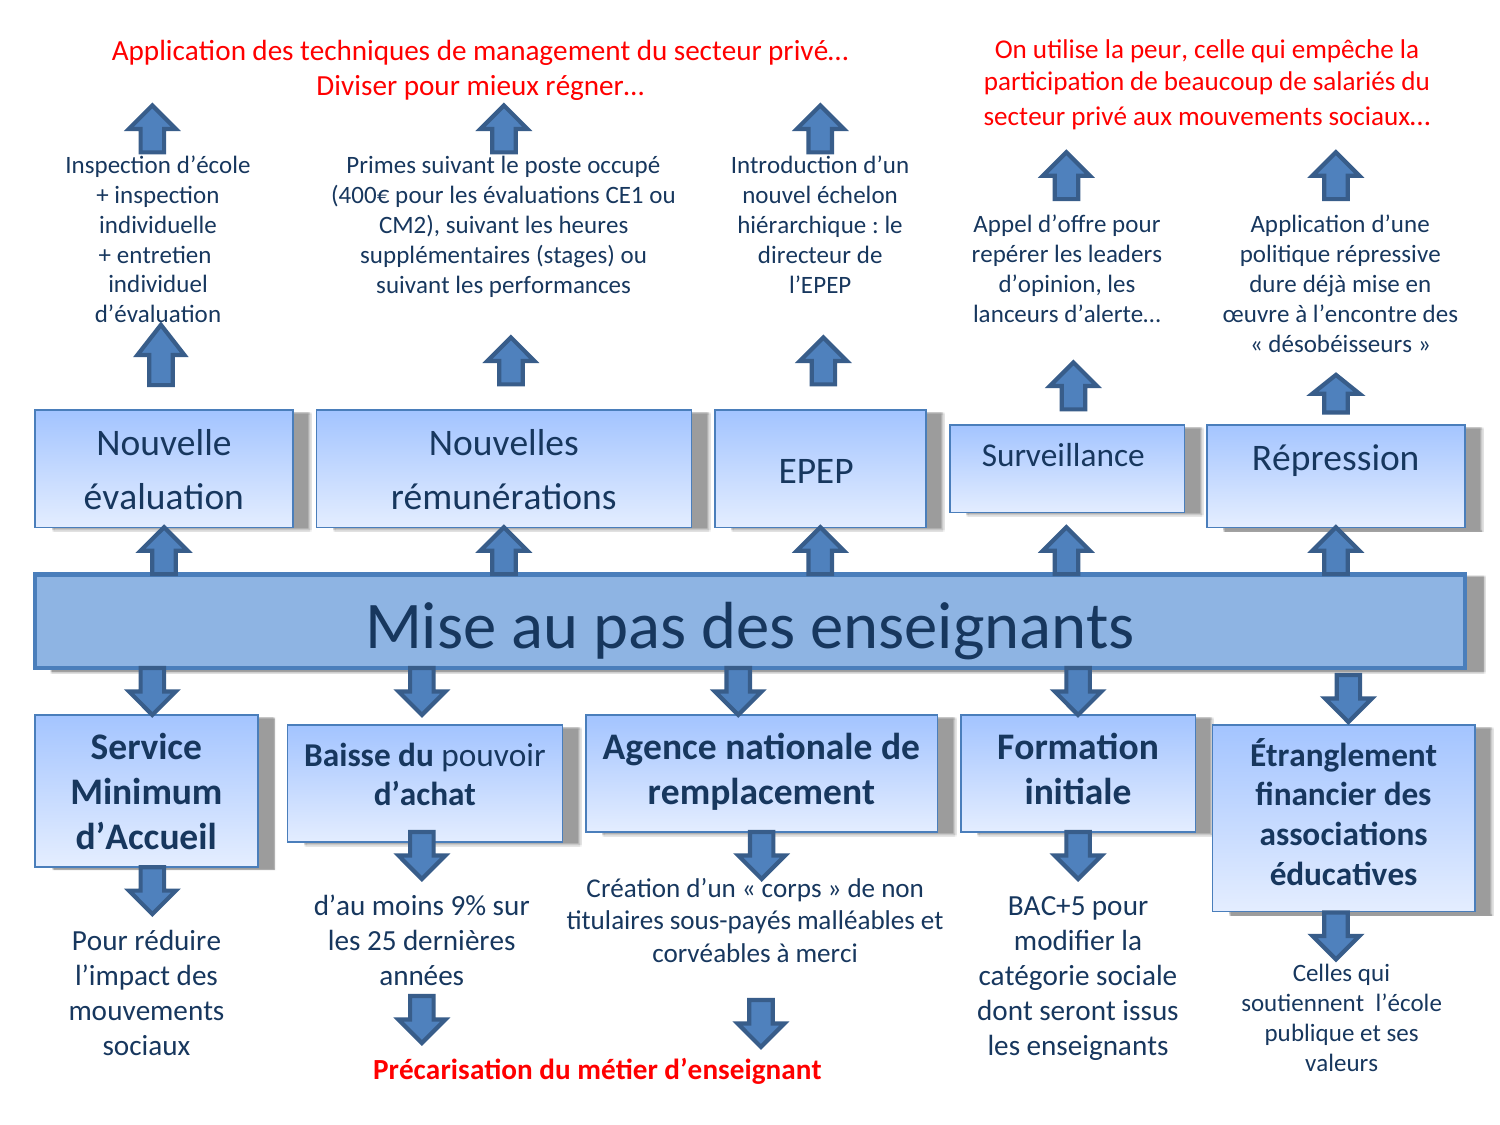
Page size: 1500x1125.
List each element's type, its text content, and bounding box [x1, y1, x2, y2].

text_box [737, 999, 785, 1047]
text_box Inspection d’école + inspection individuelle + entretien individuel d’évaluation [35, 140, 282, 336]
text_box [1042, 152, 1090, 200]
text_box Appel d’offre pour repérer les leaders d’opinion, les lanceurs d’alerte… [950, 199, 1185, 336]
text_box [796, 105, 844, 153]
text_box Précarisation du métier d’enseignant [304, 1042, 891, 1094]
text_box [738, 832, 786, 879]
text_box [1324, 675, 1372, 722]
text_box [1312, 152, 1360, 200]
text_box d’au moins 9% sur les 25 dernières années [281, 878, 563, 1000]
text_box Service Minimum d’Accueil [35, 714, 258, 868]
text_box Application des techniques de management du secteur privé… Diviser pour mieux régner… [46, 23, 915, 109]
text_box Surveillance [950, 424, 1185, 513]
text_box Création d’un « corps » de non titulaires sous-payés malléables et corvéables à merci [549, 862, 961, 976]
text_box [487, 337, 535, 385]
text_box [480, 105, 528, 153]
text_box [480, 527, 528, 575]
text_box BAC+5 pour modifier la catégorie sociale dont seront issus les enseignants [949, 878, 1208, 1070]
text_box [1054, 667, 1102, 715]
text_box [128, 867, 176, 913]
text_box [398, 996, 446, 1044]
text_box [799, 337, 847, 385]
text_box [796, 527, 844, 575]
text_box [1054, 832, 1102, 879]
text_box [128, 667, 176, 715]
text_box Pour réduire l’impact des mouvements sociaux [35, 913, 258, 1070]
text_box On utilise la peur, celle qui empêche la participation de beaucoup de salariés du secteur privé aux mouvements sociaux… [949, 23, 1465, 139]
text_box [1049, 362, 1097, 410]
text_box [1042, 527, 1090, 575]
text_box EPEP [714, 410, 926, 528]
text_box Baisse du pouvoir d’achat [287, 725, 563, 843]
text_box Répression [1207, 424, 1465, 528]
text_box Application d’une politique répressive dure déjà mise en œuvre à l’encontre des « désobéisseurs » [1199, 200, 1482, 366]
text_box Introduction d’un nouvel échelon hiérarchique : le directeur de l’EPEP [714, 140, 926, 306]
text_box [714, 667, 762, 715]
text_box [140, 527, 188, 575]
text_box [398, 832, 446, 879]
text_box Agence nationale de remplacement [585, 714, 938, 833]
text_box [1312, 374, 1360, 413]
text_box Primes suivant le poste occupé (400€ pour les évaluations CE1 ou CM2), suivant les heures supplémentaires (stages) ou suivant les performances [316, 140, 692, 306]
text_box Mise au pas des enseignants [35, 574, 1465, 669]
text_box Étranglement financier des associations éducatives [1212, 724, 1476, 912]
text_box [1312, 912, 1360, 949]
text_box [1312, 527, 1360, 575]
text_box [398, 667, 446, 715]
text_box [137, 324, 185, 386]
text_box Celles qui soutiennent l’école publique et ses valeurs [1218, 949, 1465, 1085]
text_box Formation initiale [960, 714, 1196, 833]
text_box [128, 105, 176, 153]
text_box Nouvelles rémunérations [316, 410, 692, 528]
text_box Nouvelle évaluation [35, 410, 294, 528]
